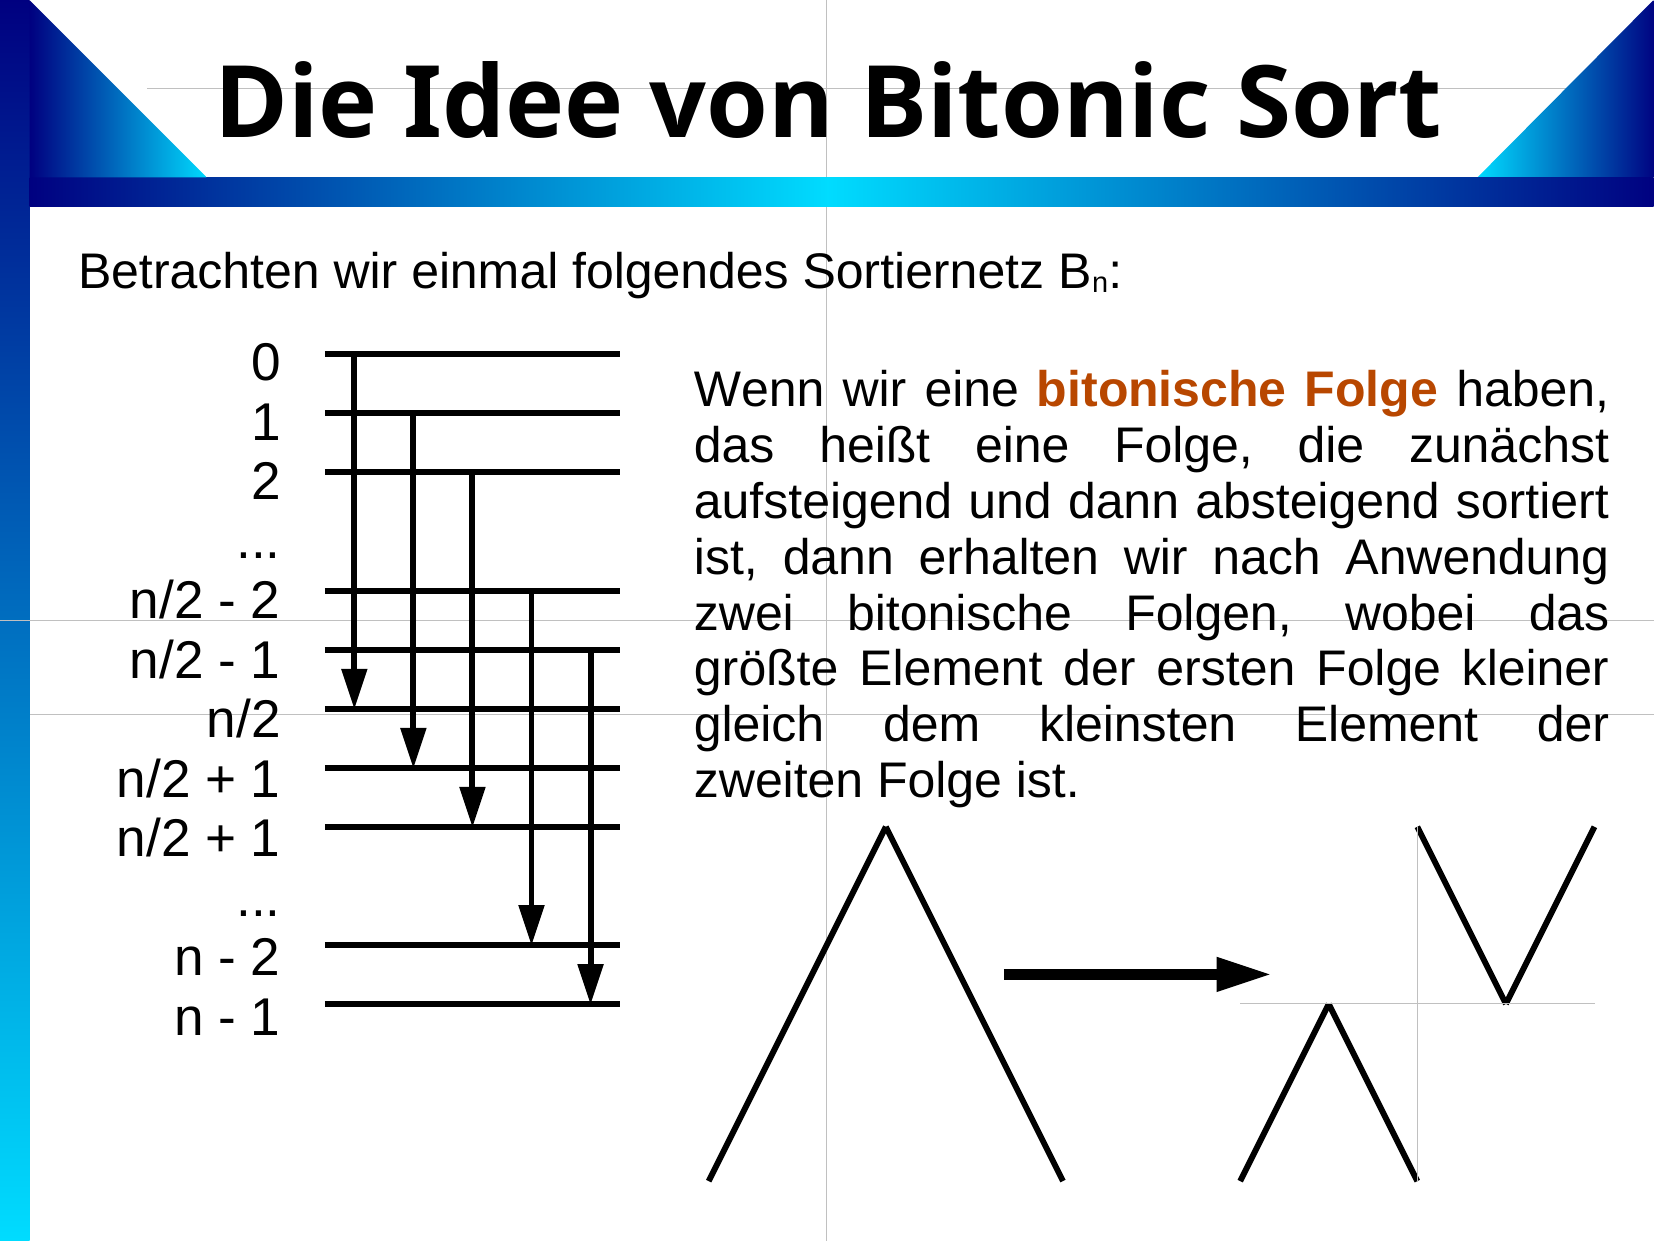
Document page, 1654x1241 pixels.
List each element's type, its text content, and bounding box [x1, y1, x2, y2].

text_box Wenn wir eine bitonische Folge haben, das heißt eine Folge, die zunächst aufsteigend und dann absteigend sortiert ist, dann erhalten wir nach Anwendung zwei bitonische Folgen, wobei das größte Element der ersten Folge kleiner gleich dem kleinsten Element der zweiten Folge ist. [679, 354, 1625, 817]
text_box Die Idee von Bitonic Sort [292, 23, 1366, 153]
text_box Betrachten wir einmal folgendes Sortiernetz Bn: [63, 236, 1625, 324]
text_box 0 1 2 ... n/2 - 2 n/2 - 1 n/2 n/2 + 1 n/2 + 1 ... n - 2 n - 1 [88, 324, 296, 1052]
